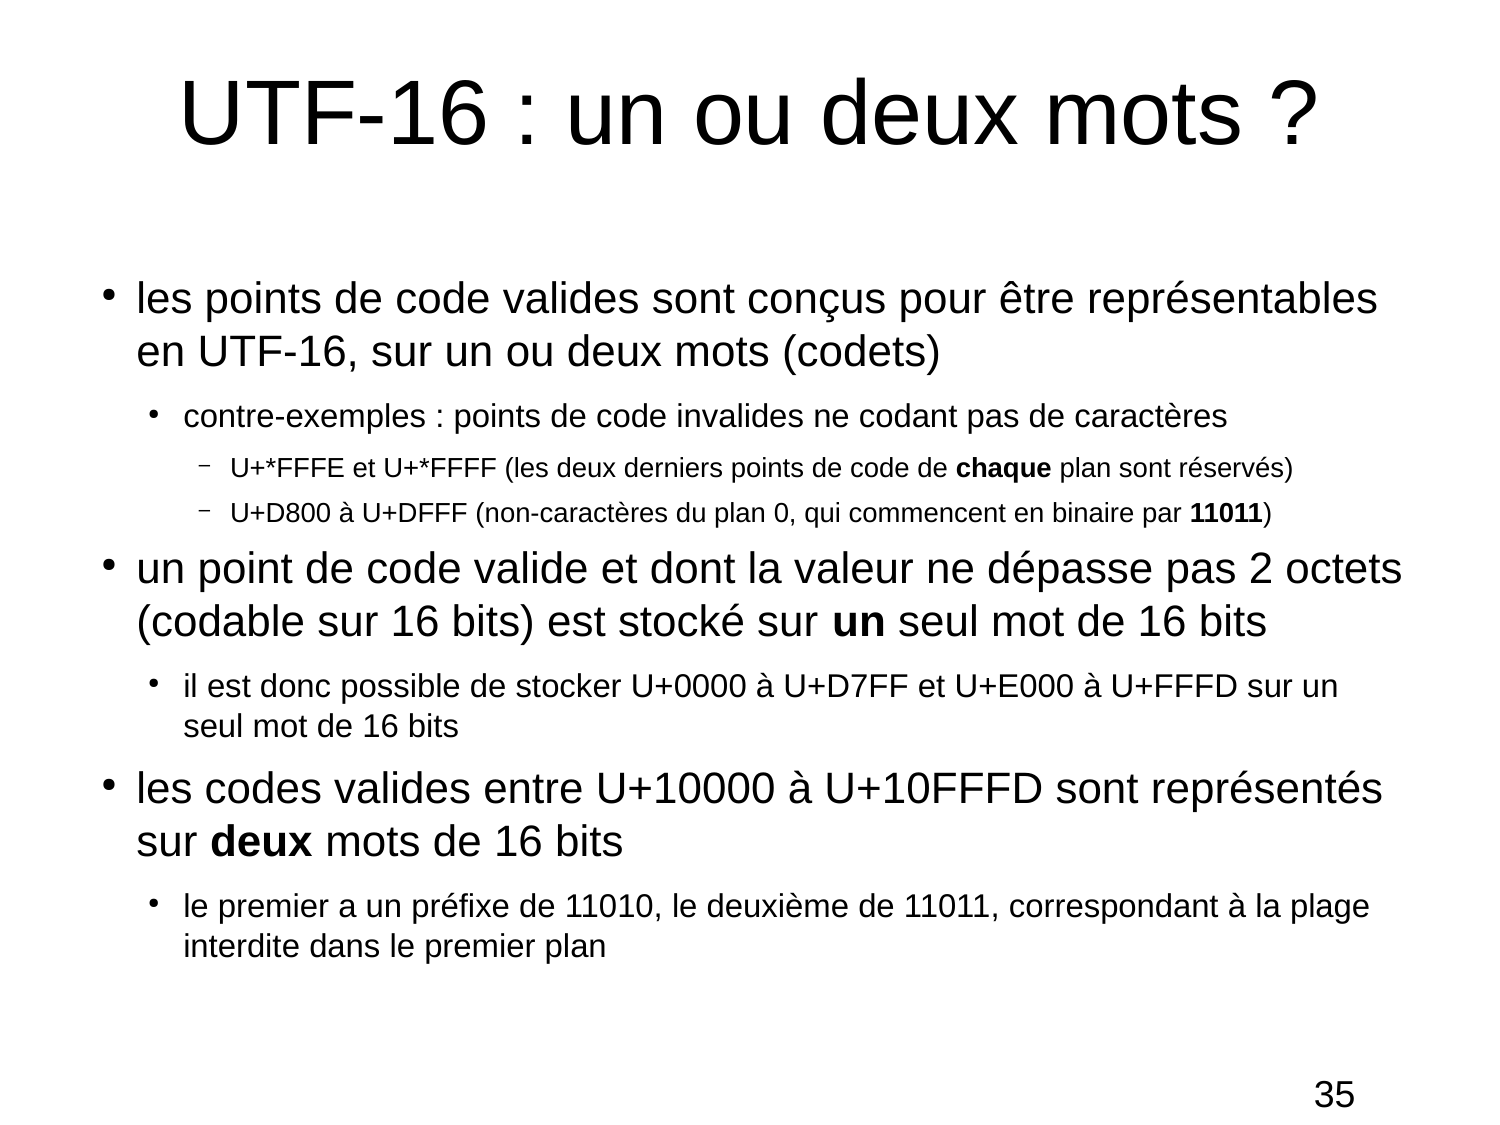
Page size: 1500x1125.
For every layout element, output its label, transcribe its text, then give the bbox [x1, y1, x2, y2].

list les points de code valides sont conçus pour être représentables en UTF-16, sur un ou deux mots (codets) contre-exemples : points de code invalides ne codant pas de caractères U+*FFFE et U+*FFFF (les deux derniers points de code de chaque plan sont réservés) U+D800 à U+DFFF (non-caractères du plan 0, qui commencent en binaire par 11011) un point de code valide et dont la valeur ne dépasse pas 2 octets (codable sur 16 bits) est stocké sur un seul mot de 16 bits il est donc possible de stocker U+0000 à U+D7FF et U+E000 à U+FFFD sur un seul mot de 16 bits les codes valides entre U+10000 à U+10FFFD sont représentés sur deux mots de 16 bits le premier a un préfixe de 11010, le deuxième de 11011, correspondant à la plage interdite dans le premier plan [75, 262, 1425, 1005]
title UTF-16 : un ou deux mots ? [75, 45, 1425, 233]
